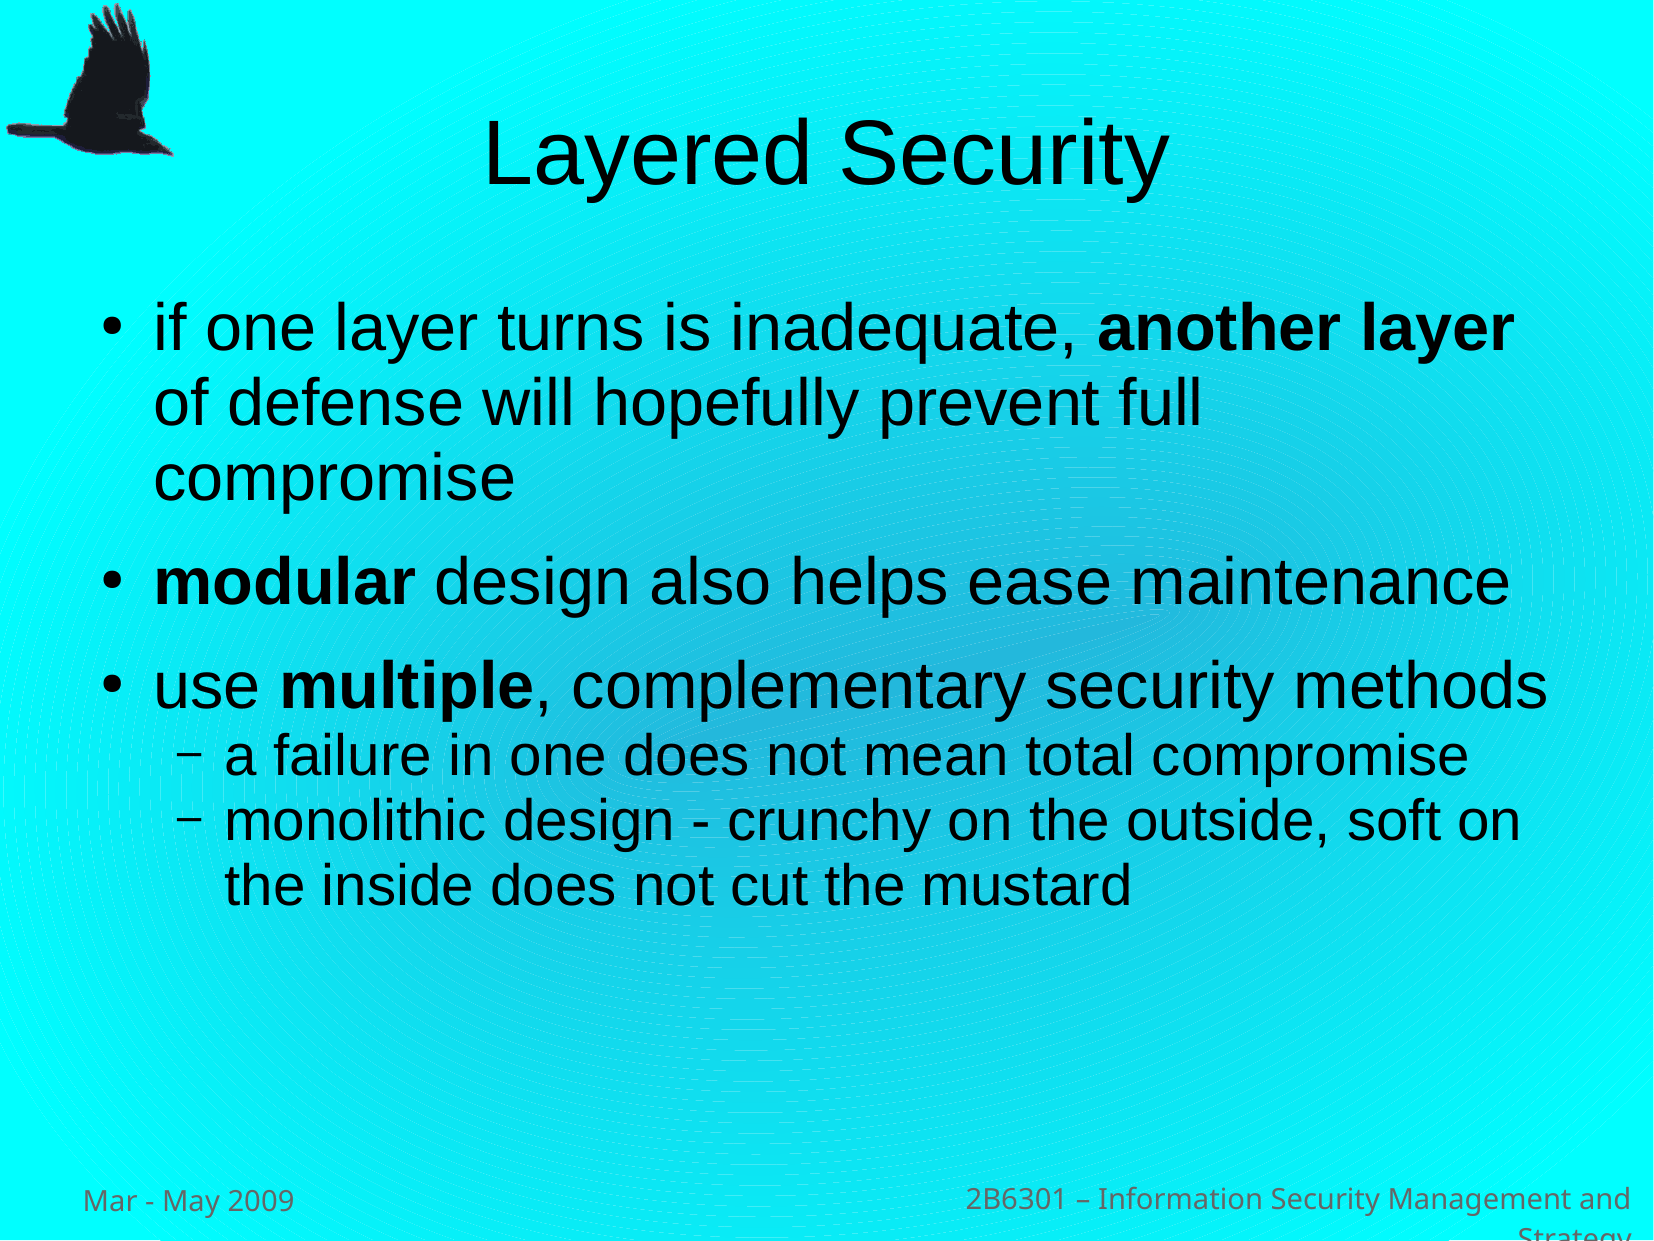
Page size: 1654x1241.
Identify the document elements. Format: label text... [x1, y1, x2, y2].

list if one layer turns is inadequate, another layer of defense will hopefully prevent full compromise modular design also helps ease maintenance use multiple, complementary security methods a failure in one does not mean total compromise monolithic design - crunchy on the outside, soft on the inside does not cut the mustard [82, 290, 1571, 1094]
title Layered Security [82, 49, 1571, 257]
picture [0, 0, 178, 160]
